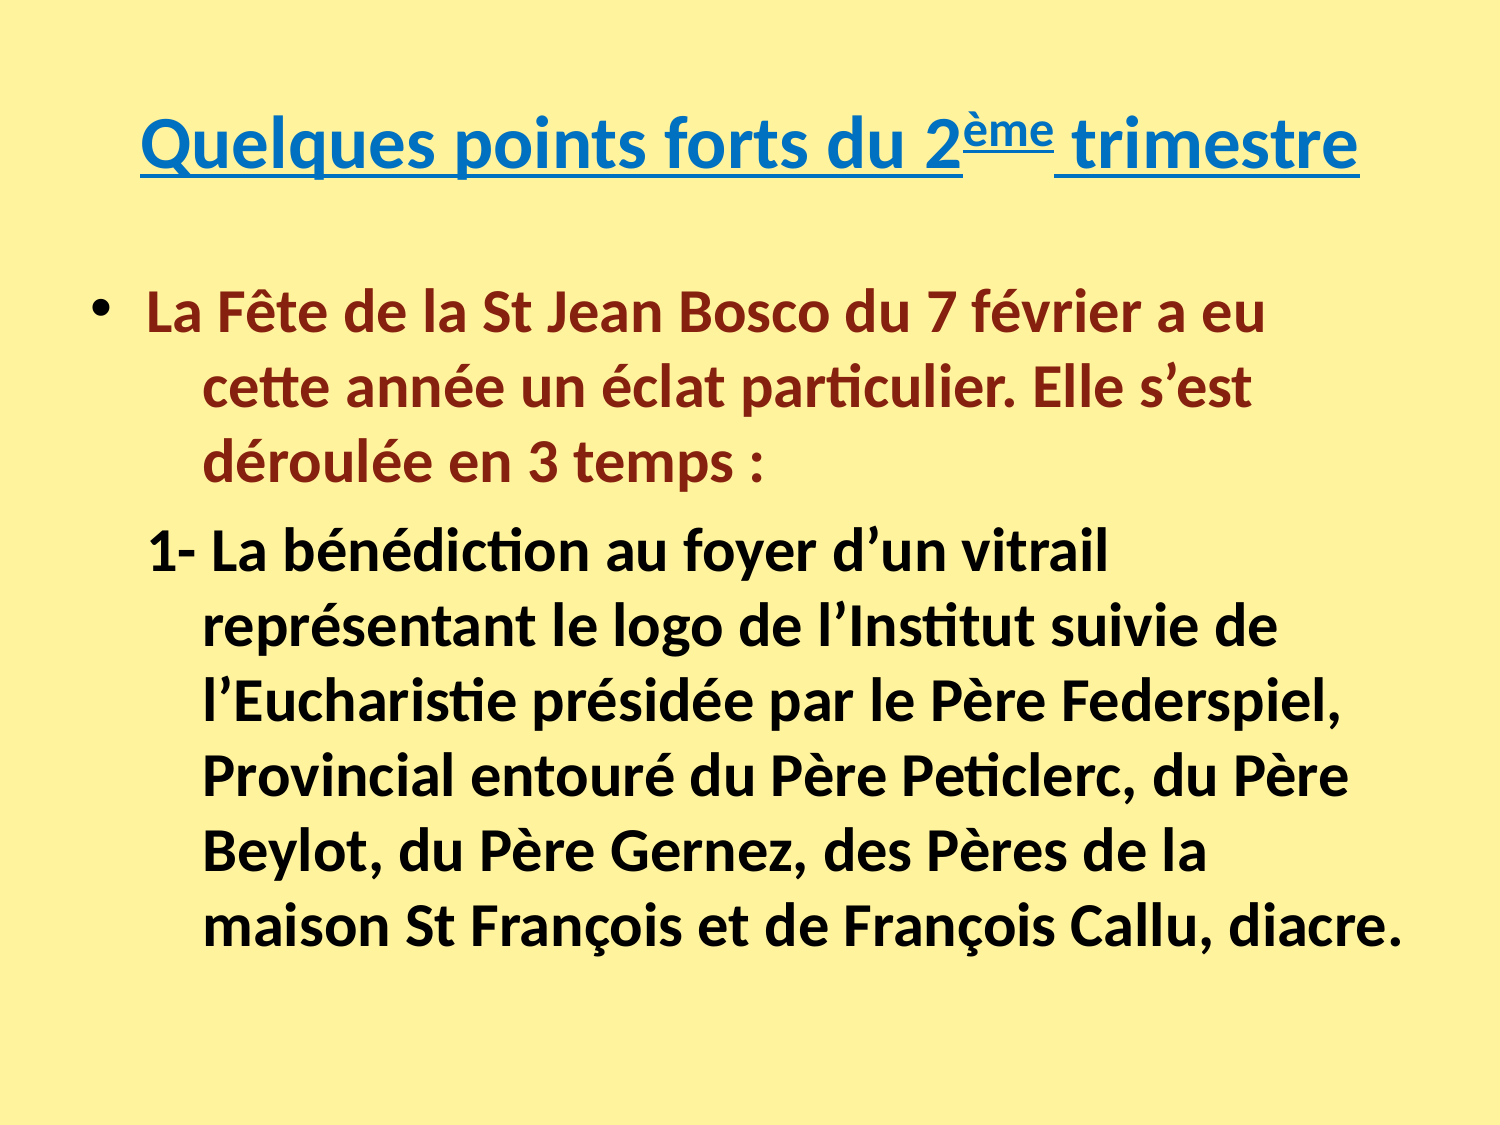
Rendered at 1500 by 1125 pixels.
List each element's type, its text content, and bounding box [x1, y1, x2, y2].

list La Fête de la St Jean Bosco du 7 février a eu cette année un éclat particulier. Elle s’est déroulée en 3 temps : 1- La bénédiction au foyer d’un vitrail représentant le logo de l’Institut suivie de l’Eucharistie présidée par le Père Federspiel, Provincial entouré du Père Peticlerc, du Père Beylot, du Père Gernez, des Pères de la maison St François et de François Callu, diacre. [75, 262, 1426, 1005]
title Quelques points forts du 2ème trimestre [75, 45, 1426, 233]
